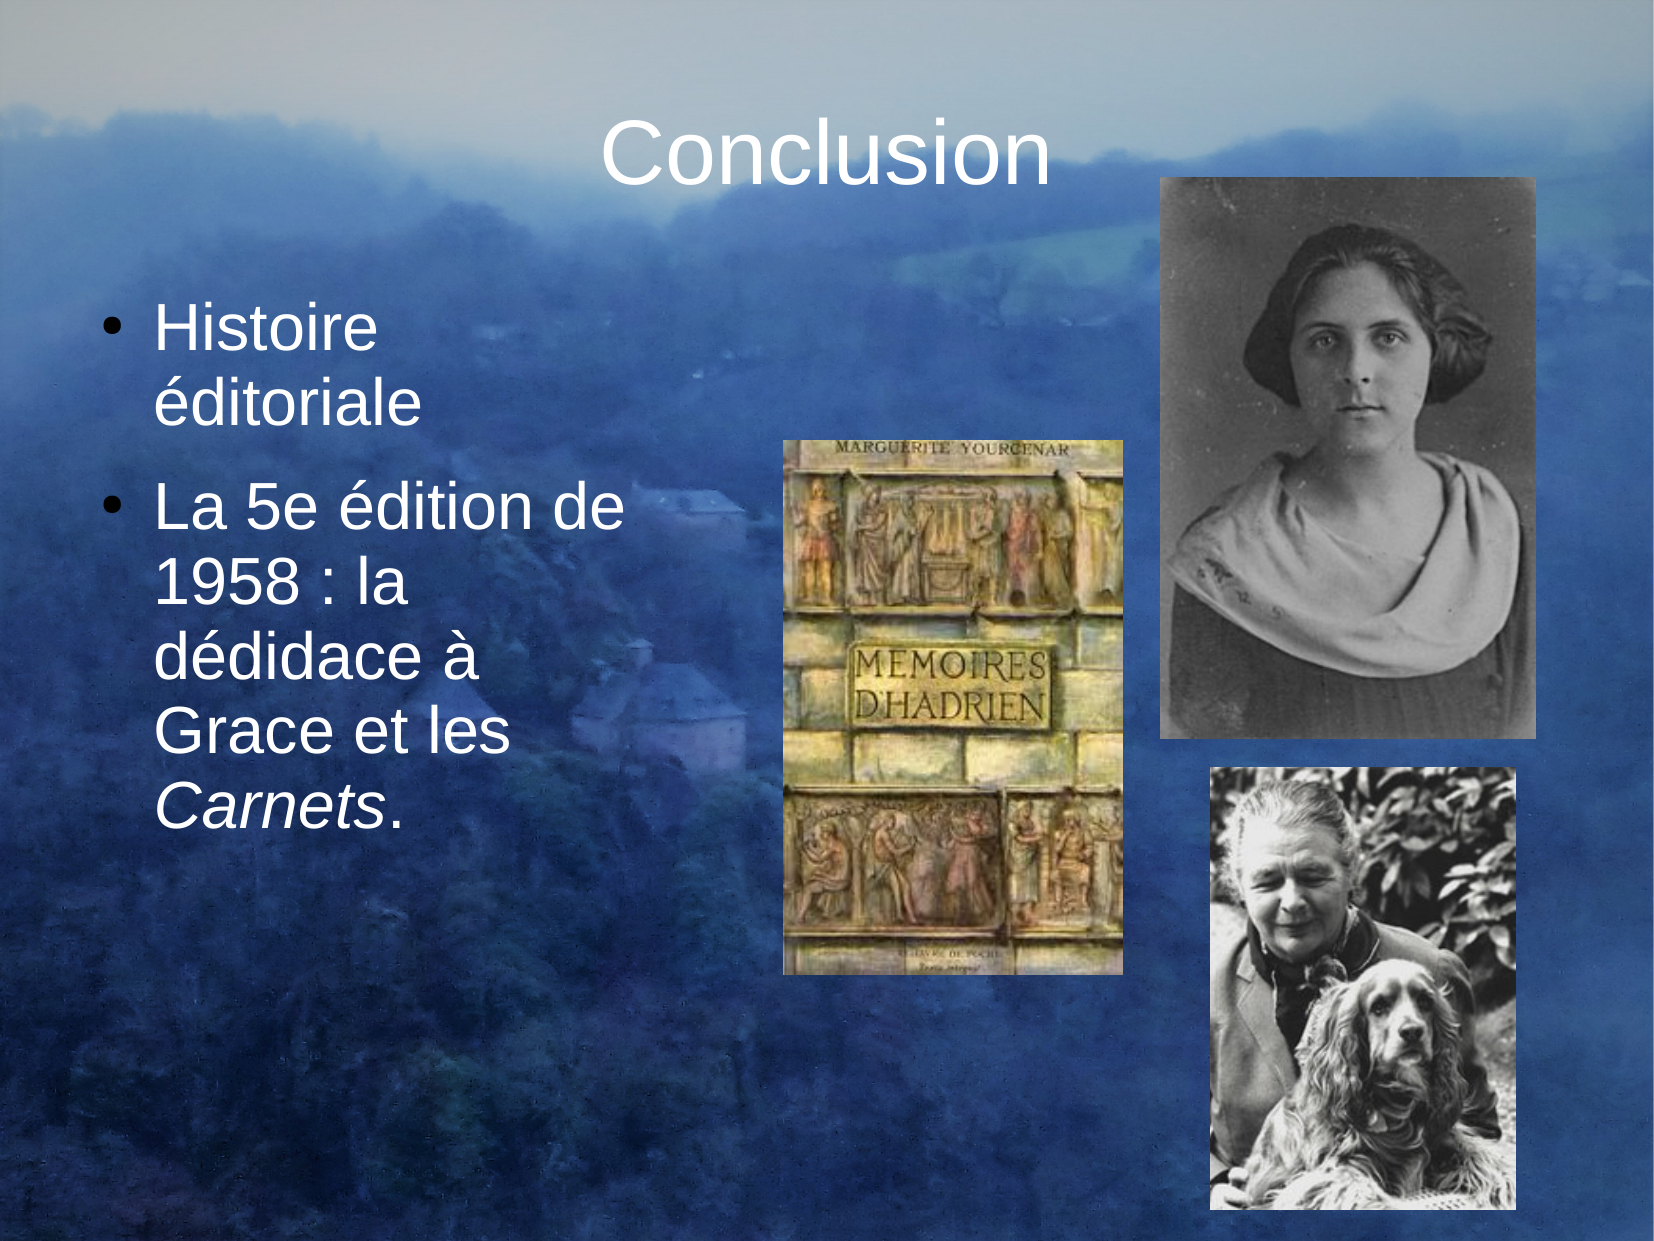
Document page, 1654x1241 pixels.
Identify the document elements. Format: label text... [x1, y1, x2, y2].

list Histoire éditoriale La 5e édition de 1958 : la dédidace à Grace et les Carnets. [82, 290, 650, 1010]
title Conclusion [82, 49, 1571, 257]
picture [0, 0, 1654, 1241]
